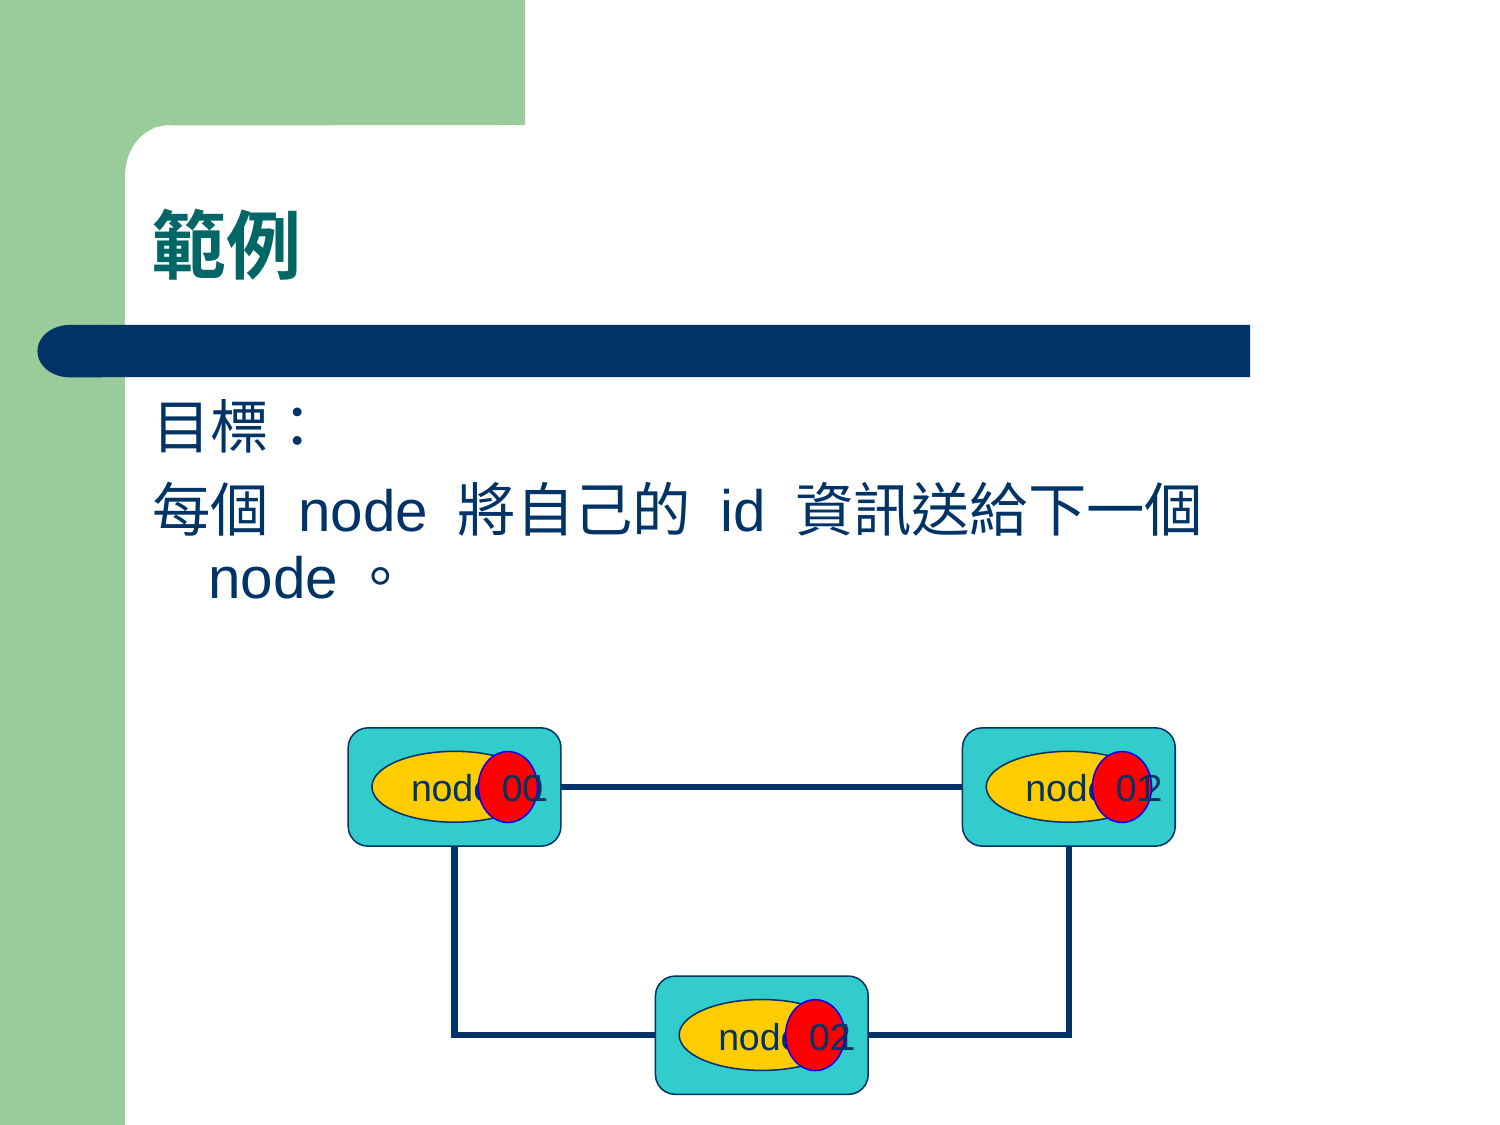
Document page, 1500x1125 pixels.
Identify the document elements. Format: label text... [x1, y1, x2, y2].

text_box 02 [785, 999, 844, 1071]
text_box 00 [527, 778, 538, 799]
list 目標： 每個 node 將自己的 id 資訊送給下一個 node。 [137, 387, 1400, 1125]
text_box [655, 976, 869, 1095]
title 範例 [136, 136, 1414, 301]
text_box 00 [478, 751, 536, 823]
text_box 02 [835, 1037, 845, 1047]
text_box node-01 [679, 999, 801, 1071]
text_box node-02 [986, 751, 1107, 823]
text_box [962, 727, 1176, 847]
text_box [348, 727, 561, 847]
text_box 01 [1092, 751, 1152, 823]
text_box node-01 [371, 751, 493, 823]
